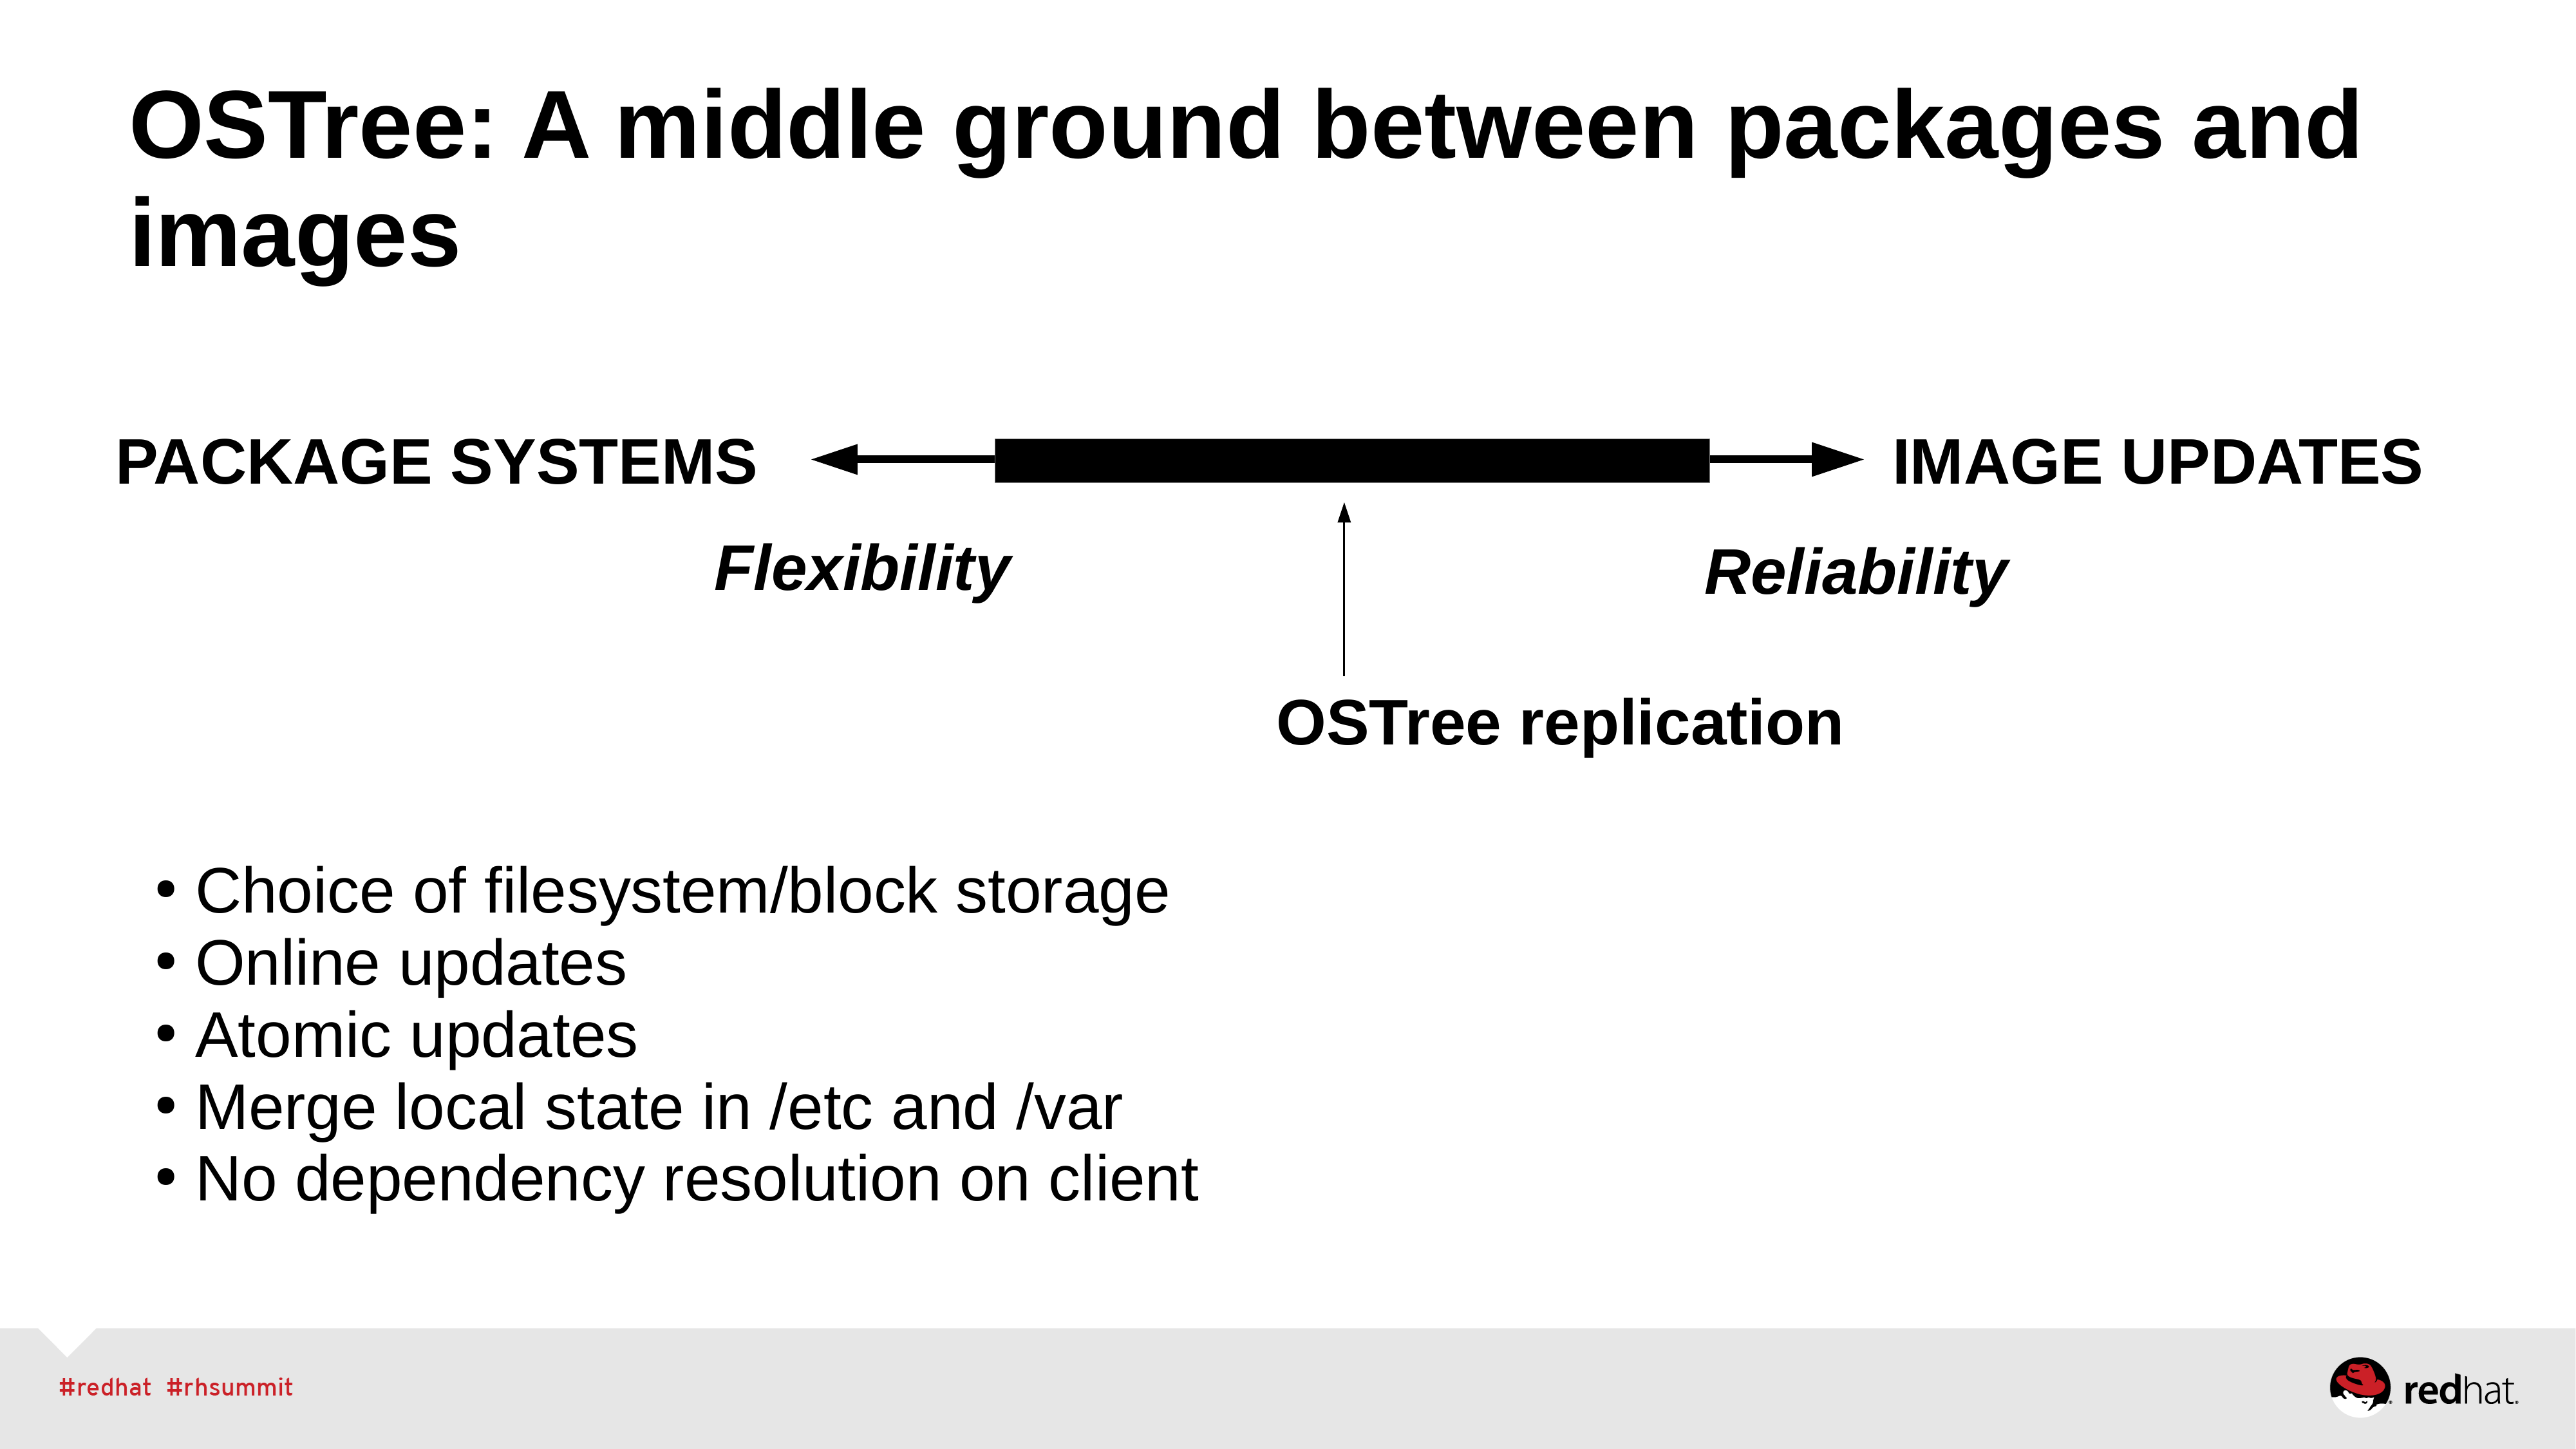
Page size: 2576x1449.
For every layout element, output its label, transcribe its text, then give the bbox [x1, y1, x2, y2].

text_box PACKAGE SYSTEMS [106, 421, 769, 502]
text_box OSTree replication [1266, 681, 1855, 764]
text_box Choice of filesystem/block storage Online updates Atomic updates Merge local state in /etc and /var No dependency resolution on client [145, 850, 1517, 1220]
title OSTree: A middle ground between packages and images [129, 57, 2447, 300]
text_box Flexibility [705, 527, 1021, 609]
picture [0, 0, 2576, 1449]
text_box [995, 439, 1710, 483]
text_box Reliability [1695, 531, 2018, 613]
text_box IMAGE UPDATES [1883, 421, 2434, 502]
